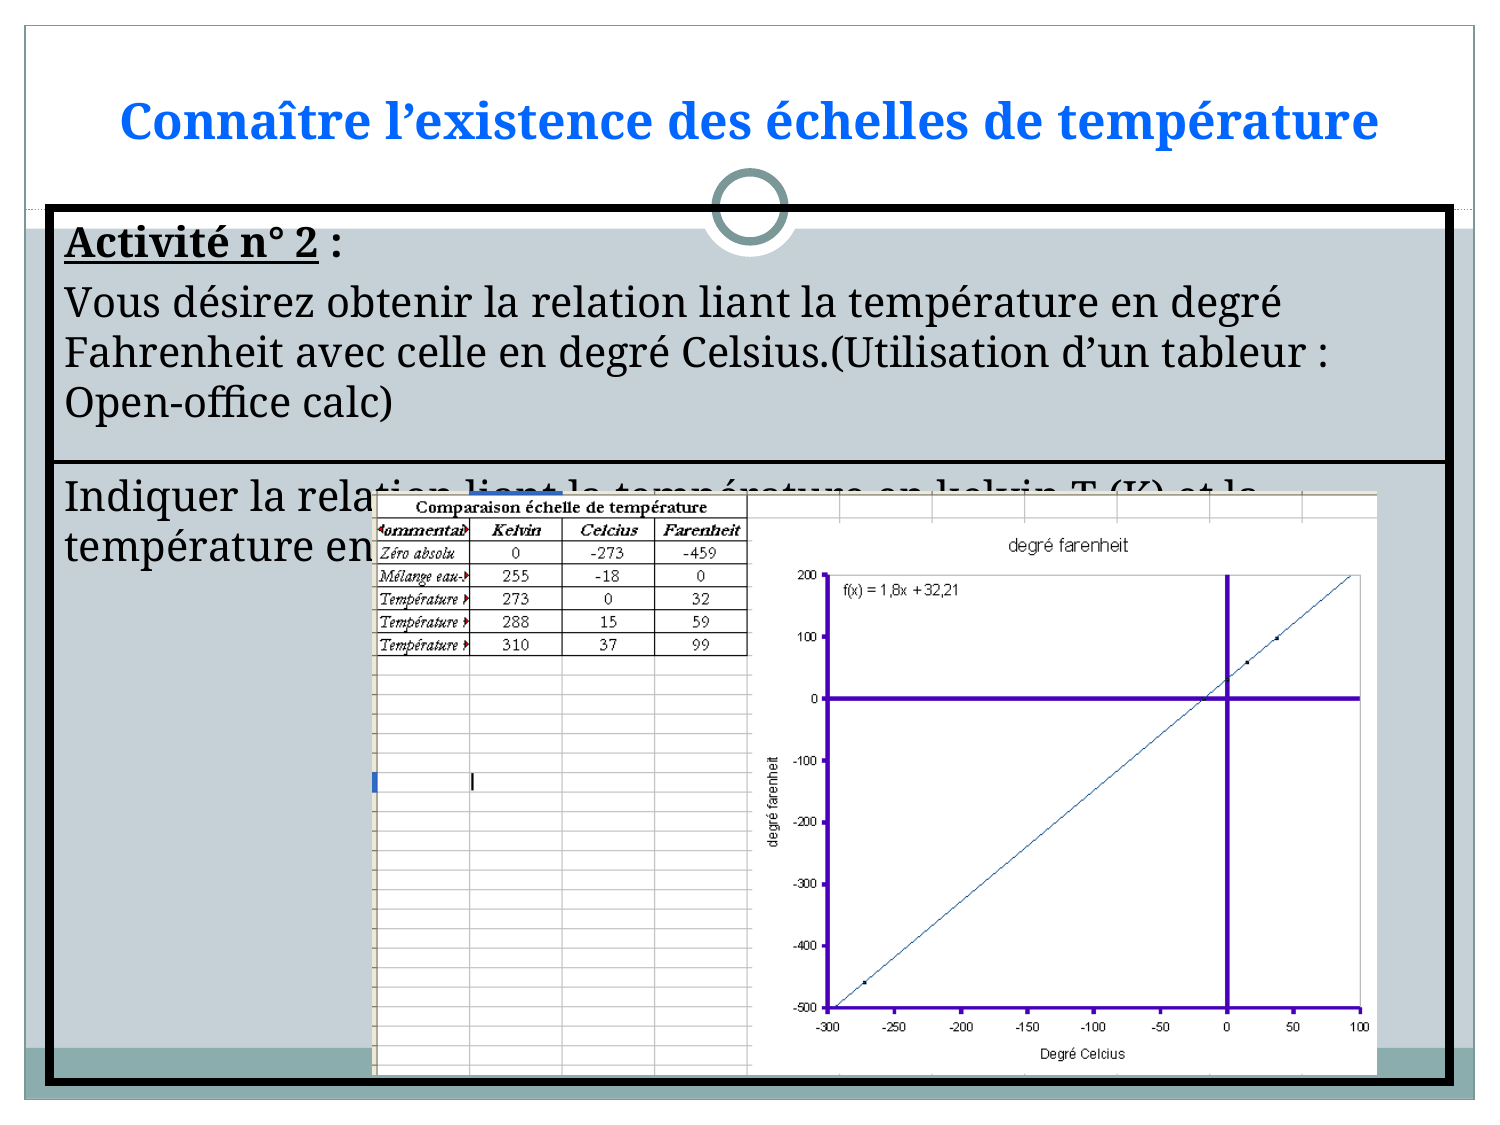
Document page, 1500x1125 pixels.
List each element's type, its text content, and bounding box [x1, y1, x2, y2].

table_header Activité n° 2 : Vous désirez obtenir la relation liant la température en degré Fahrenheit avec celle en degré Celsius.(Utilisation d’un tableur : Open-office calc) [54, 212, 1445, 460]
picture [372, 491, 1377, 1075]
title Connaître l’existence des échelles de température [49, 37, 1450, 162]
table_cell Indiquer la relation liant la température en kelvin T (K) et la température en degré Celcius T (°C) [54, 464, 1445, 1078]
